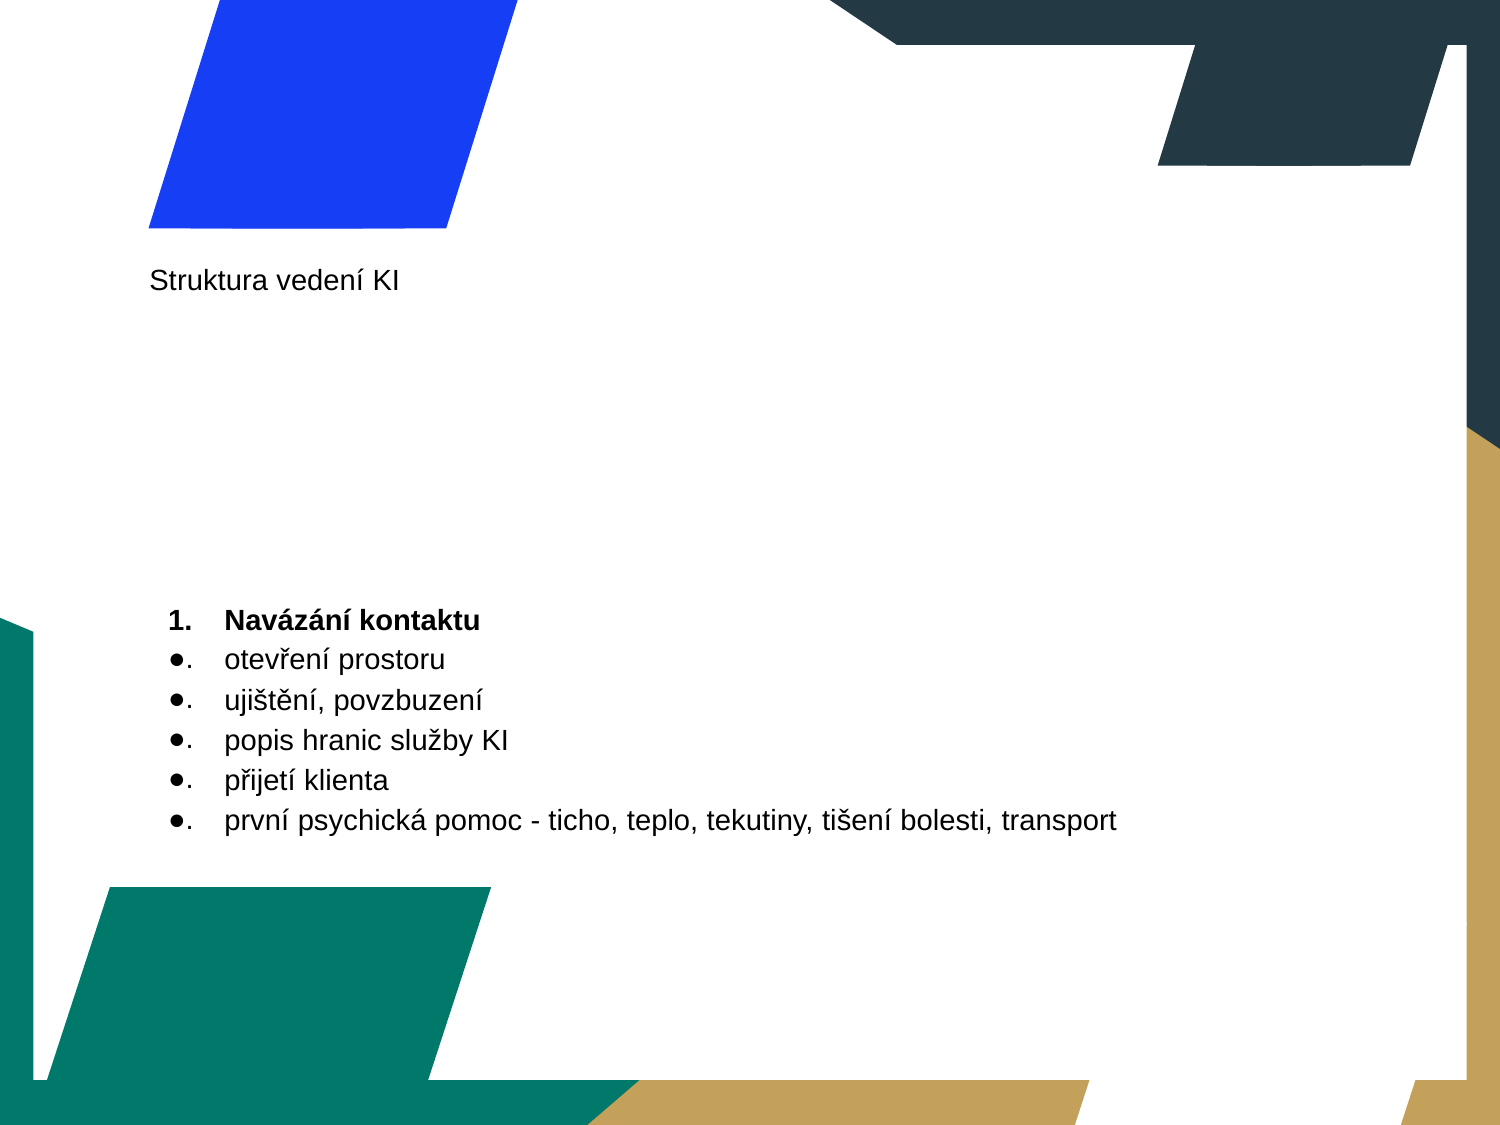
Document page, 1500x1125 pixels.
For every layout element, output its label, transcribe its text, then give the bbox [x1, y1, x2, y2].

title Struktura vedení KI [134, 246, 1366, 525]
list Navázání kontaktu otevření prostoru ujištění, povzbuzení popis hranic služby KI přijetí klienta první psychická pomoc - ticho, teplo, tekutiny, tišení bolesti, transport [134, 580, 1366, 1125]
